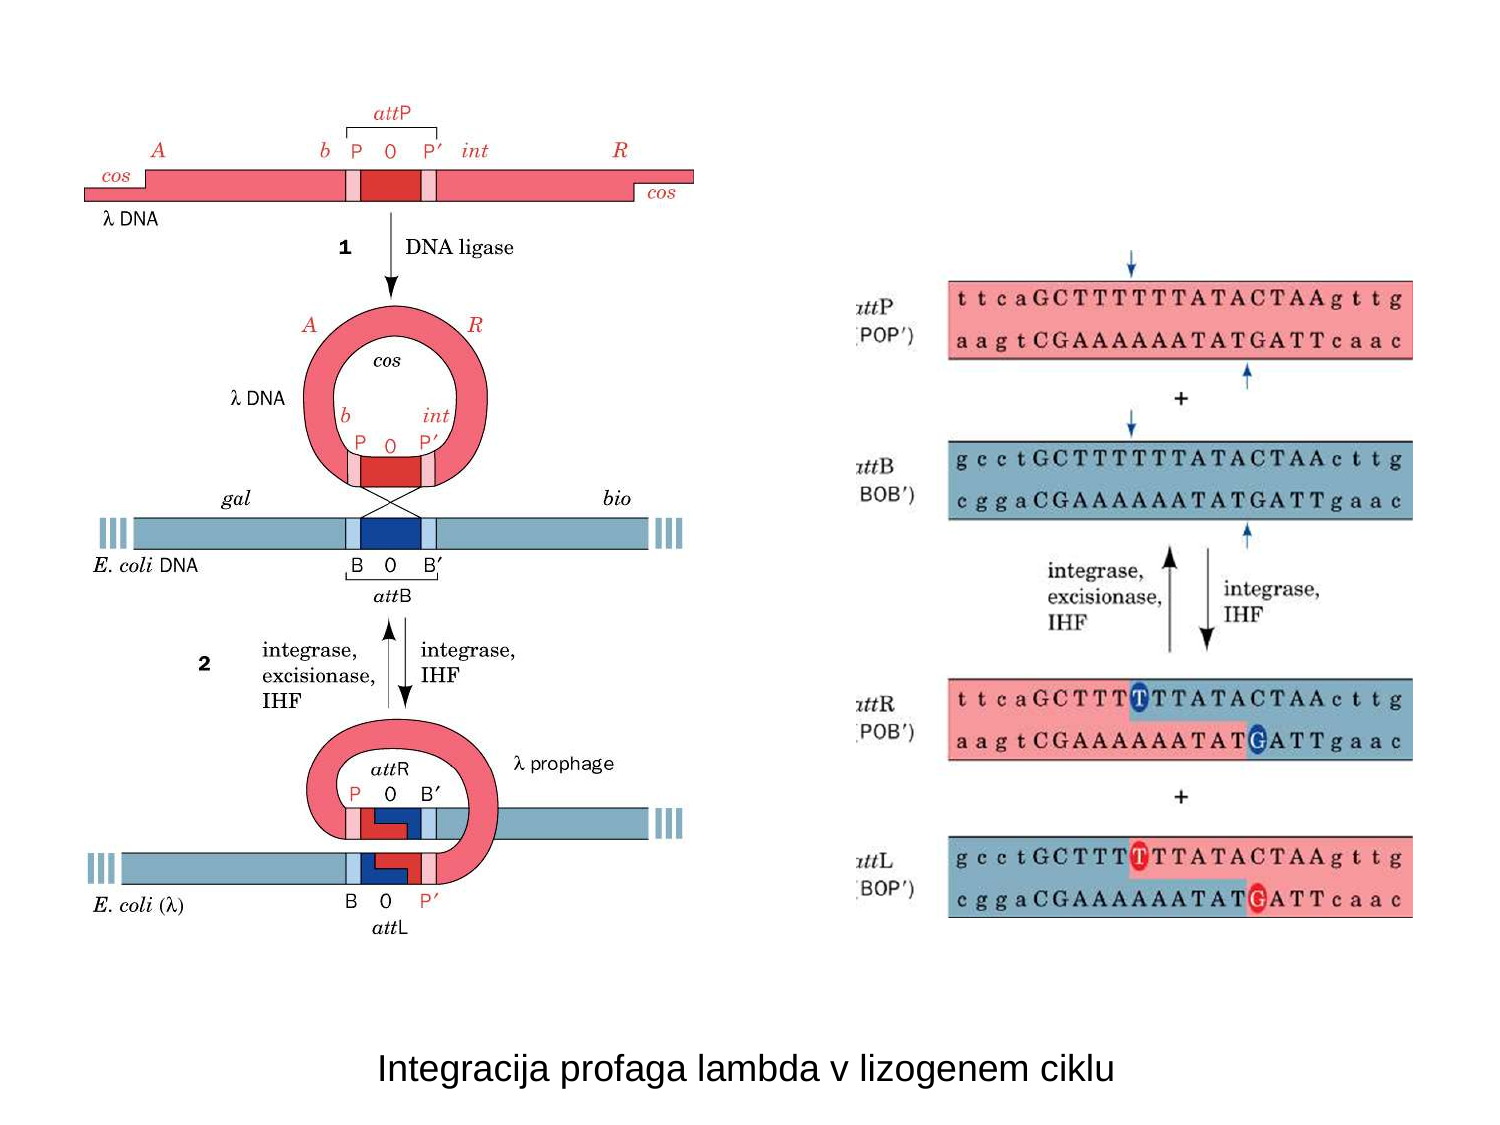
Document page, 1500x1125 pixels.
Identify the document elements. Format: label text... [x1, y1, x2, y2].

picture [856, 250, 1413, 918]
picture [84, 96, 694, 935]
text_box Integracija profaga lambda v lizogenem ciklu [362, 1036, 1130, 1097]
